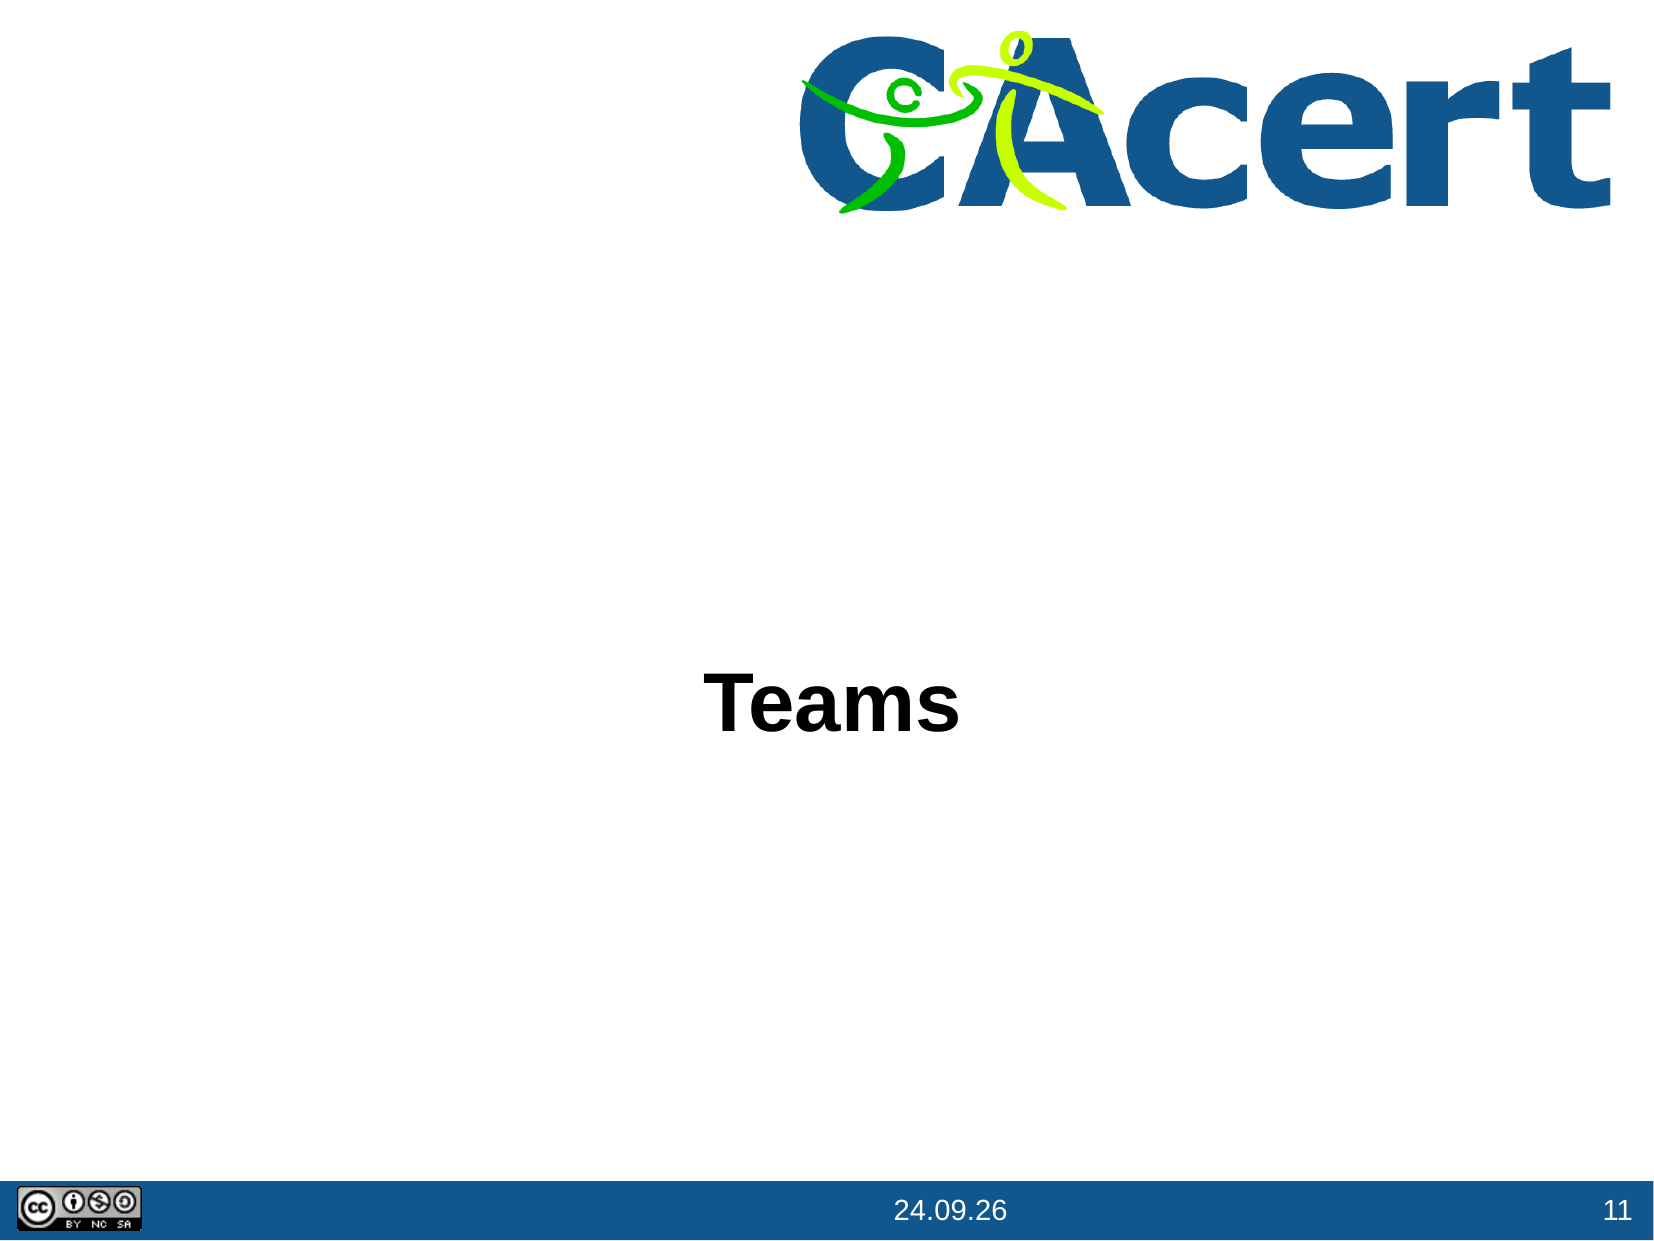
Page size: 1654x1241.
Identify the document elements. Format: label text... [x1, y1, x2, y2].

picture [17, 1186, 142, 1231]
picture [797, 27, 1613, 215]
title Teams [88, 265, 1577, 1140]
